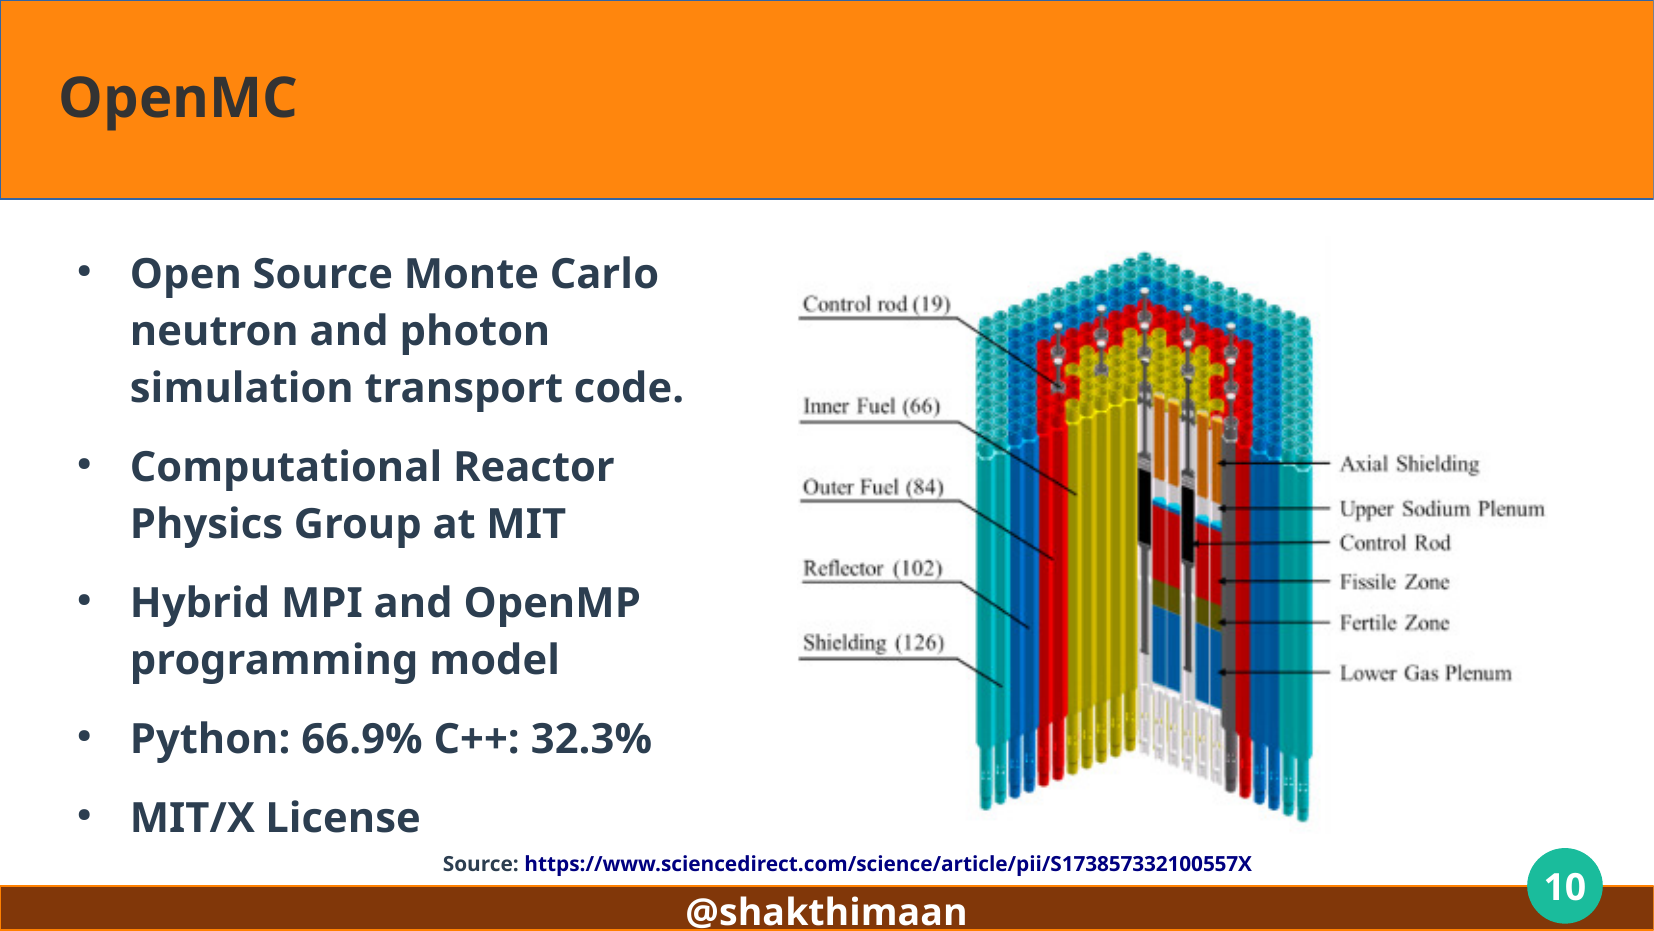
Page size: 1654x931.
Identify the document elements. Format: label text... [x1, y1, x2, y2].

list Open Source Monte Carlo neutron and photon simulation transport code. Computational Reactor Physics Group at MIT Hybrid MPI and OpenMP programming model Python: 66.9% C++: 32.3% MIT/X License [59, 243, 739, 864]
title OpenMC [59, 37, 1595, 156]
list Source: https://www.sciencedirect.com/science/article/pii/S173857332100557X [372, 849, 1317, 891]
picture [797, 236, 1548, 835]
